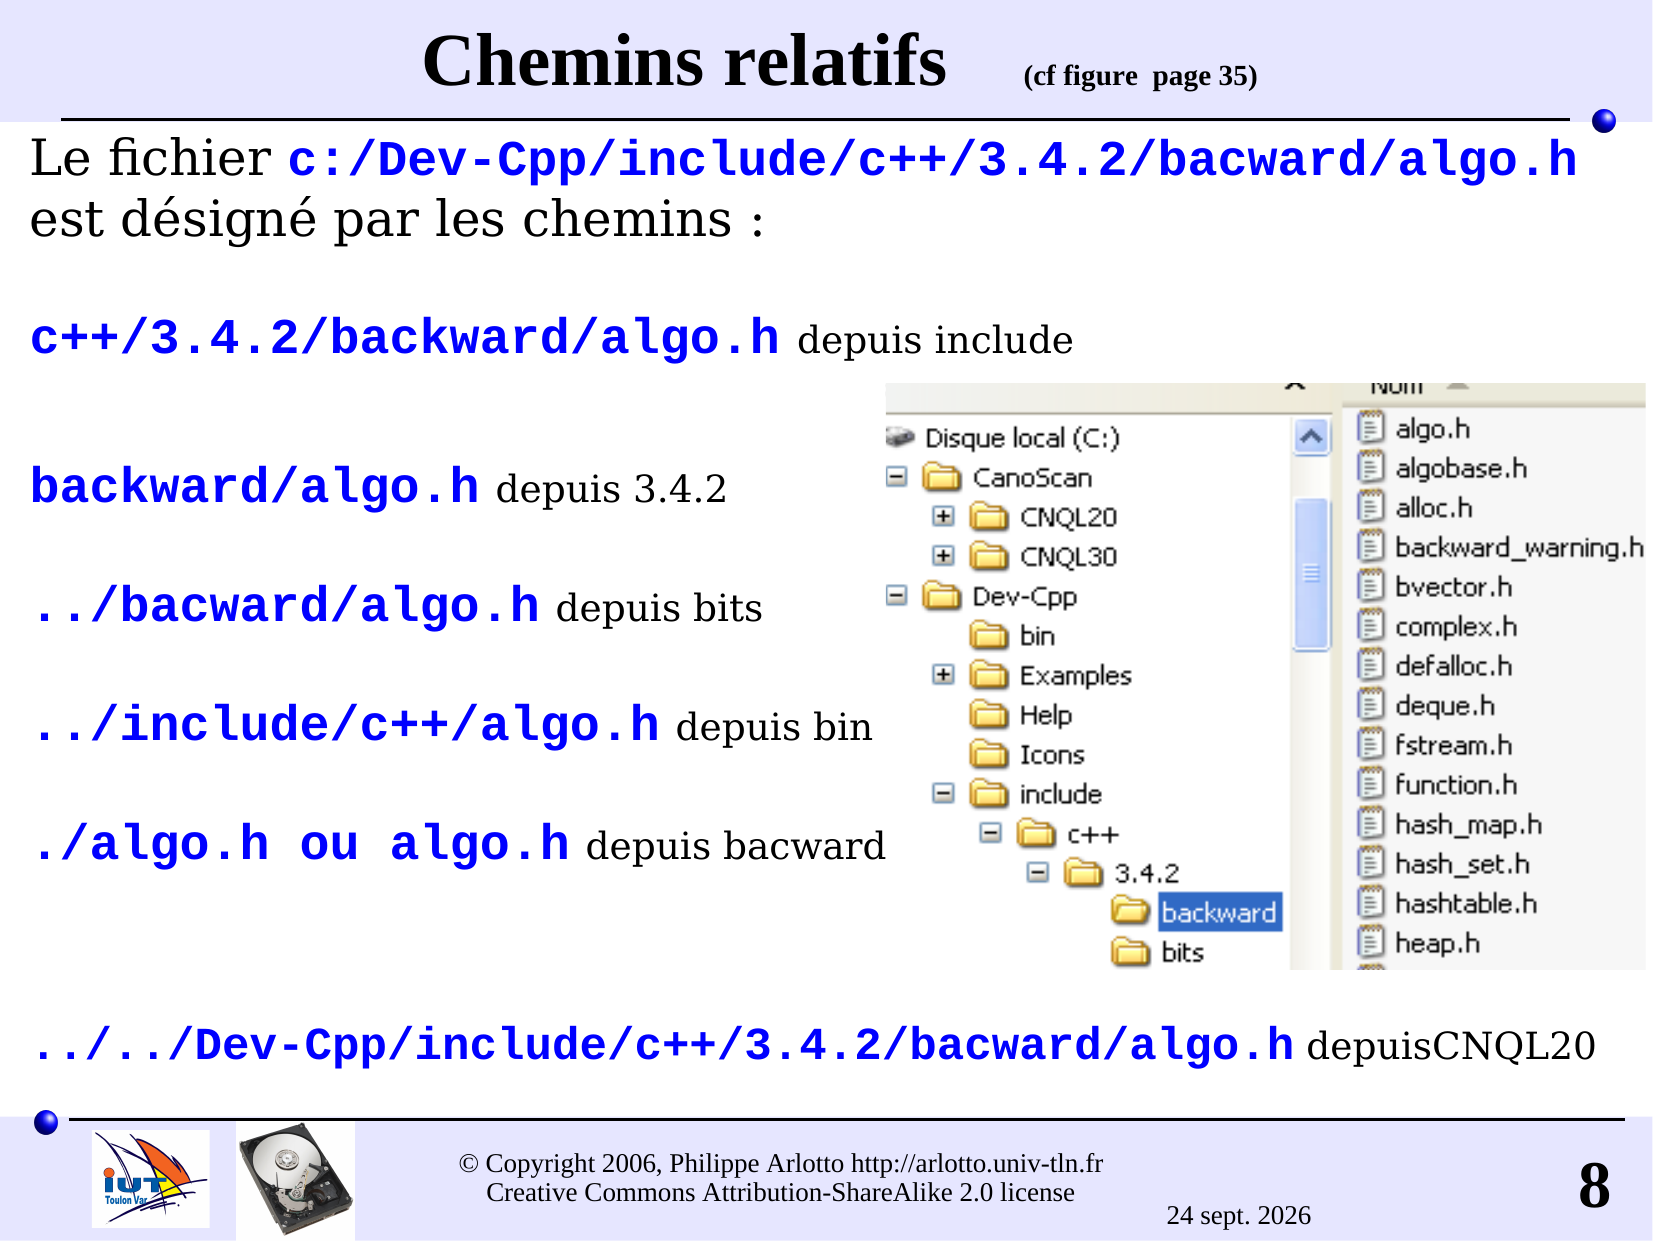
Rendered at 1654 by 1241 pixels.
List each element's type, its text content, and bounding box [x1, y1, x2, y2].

text_box Le fichier c:/Dev-Cpp/include/c++/3.4.2/bacward/algo.h est désigné par les chemins : c++/3.4.2/backward/algo.h depuis include backward/algo.h depuis 3.4.2 ../bacward/algo.h depuis bits ../include/c++/algo.h depuis bin ./algo.h ou algo.h depuis bacward ../../Dev-Cpp/include/c++/3.4.2/bacward/algo.h depuisCNQL20 [29, 128, 1598, 1061]
title Chemins relatifs (cf figure page 35) [95, 11, 1585, 110]
picture [885, 383, 1646, 970]
picture [236, 1121, 355, 1241]
